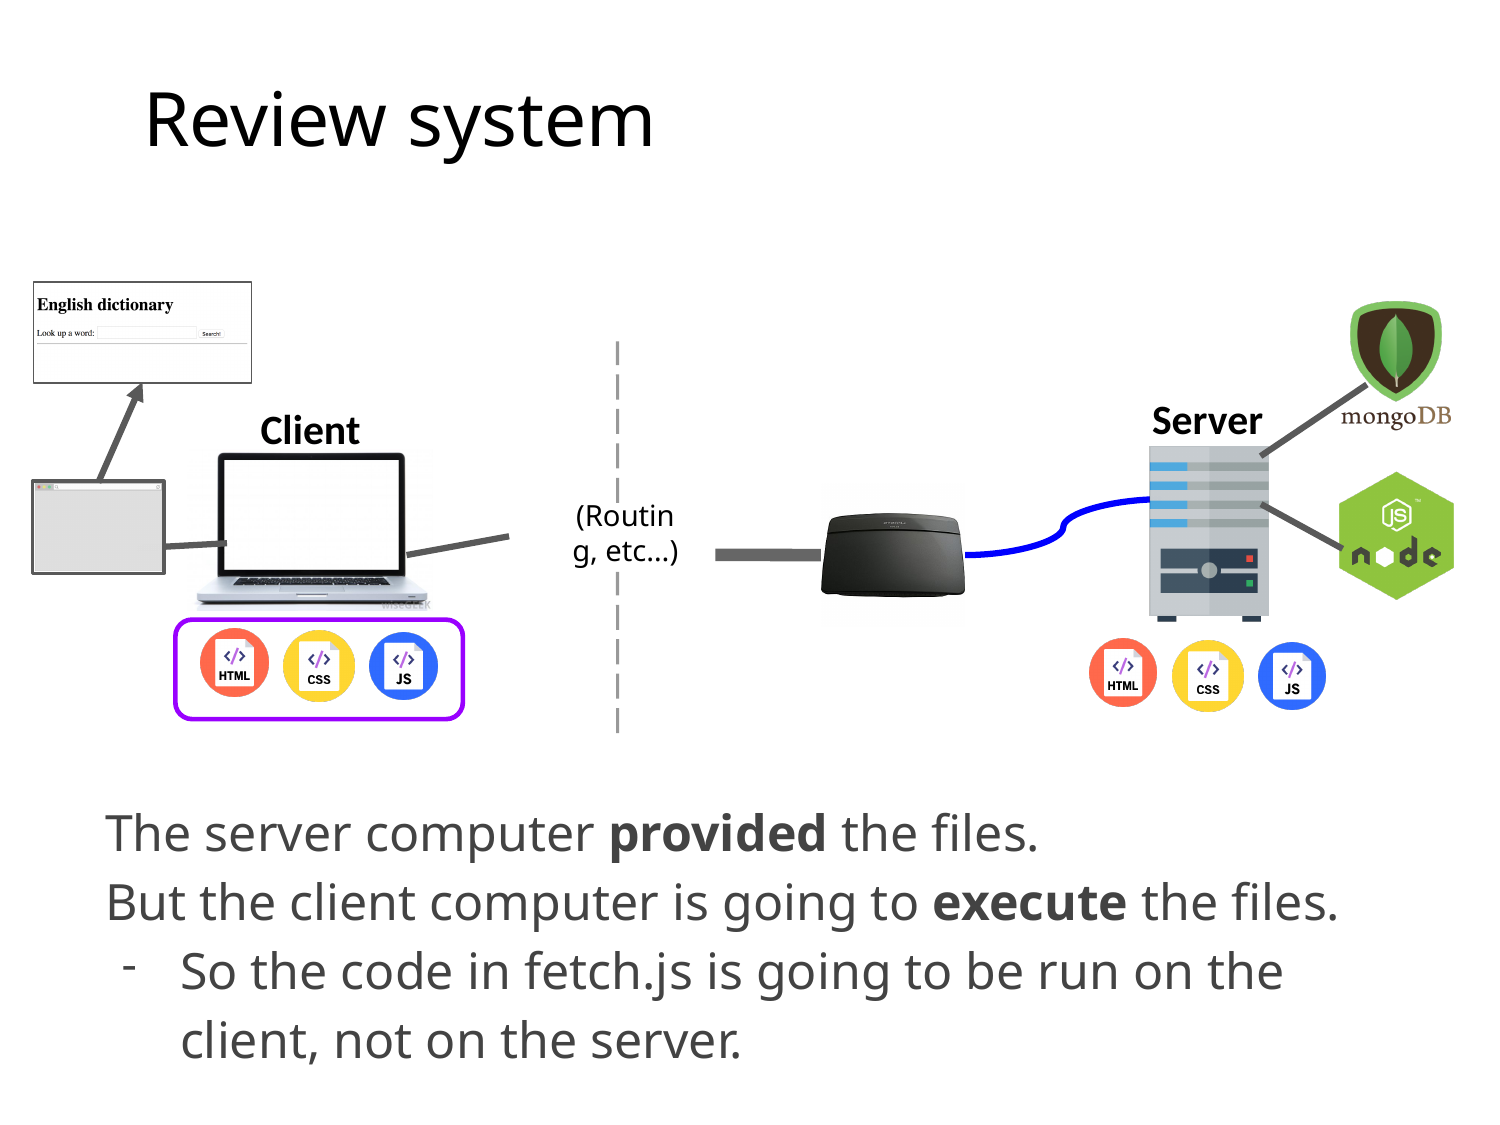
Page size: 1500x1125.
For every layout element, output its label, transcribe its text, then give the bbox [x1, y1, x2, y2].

picture [34, 282, 251, 383]
text_box Client [188, 371, 434, 484]
picture [200, 628, 269, 697]
picture [1330, 470, 1462, 602]
picture [187, 449, 433, 611]
picture [369, 632, 438, 700]
picture [1089, 638, 1157, 707]
list The server computer provided the files. But the client computer is going to execute the files. So the code in fetch.js is going to be run on the client, not on the server. [89, 777, 1411, 1103]
picture [1114, 475, 1302, 630]
text_box (Routing, etc…) [509, 456, 727, 618]
picture [1258, 642, 1326, 710]
picture [34, 482, 163, 572]
picture [1324, 282, 1468, 450]
text_box Server [1085, 361, 1331, 475]
picture [1172, 640, 1244, 712]
picture [283, 630, 355, 702]
title Review system [128, 56, 1372, 183]
picture [821, 483, 965, 627]
